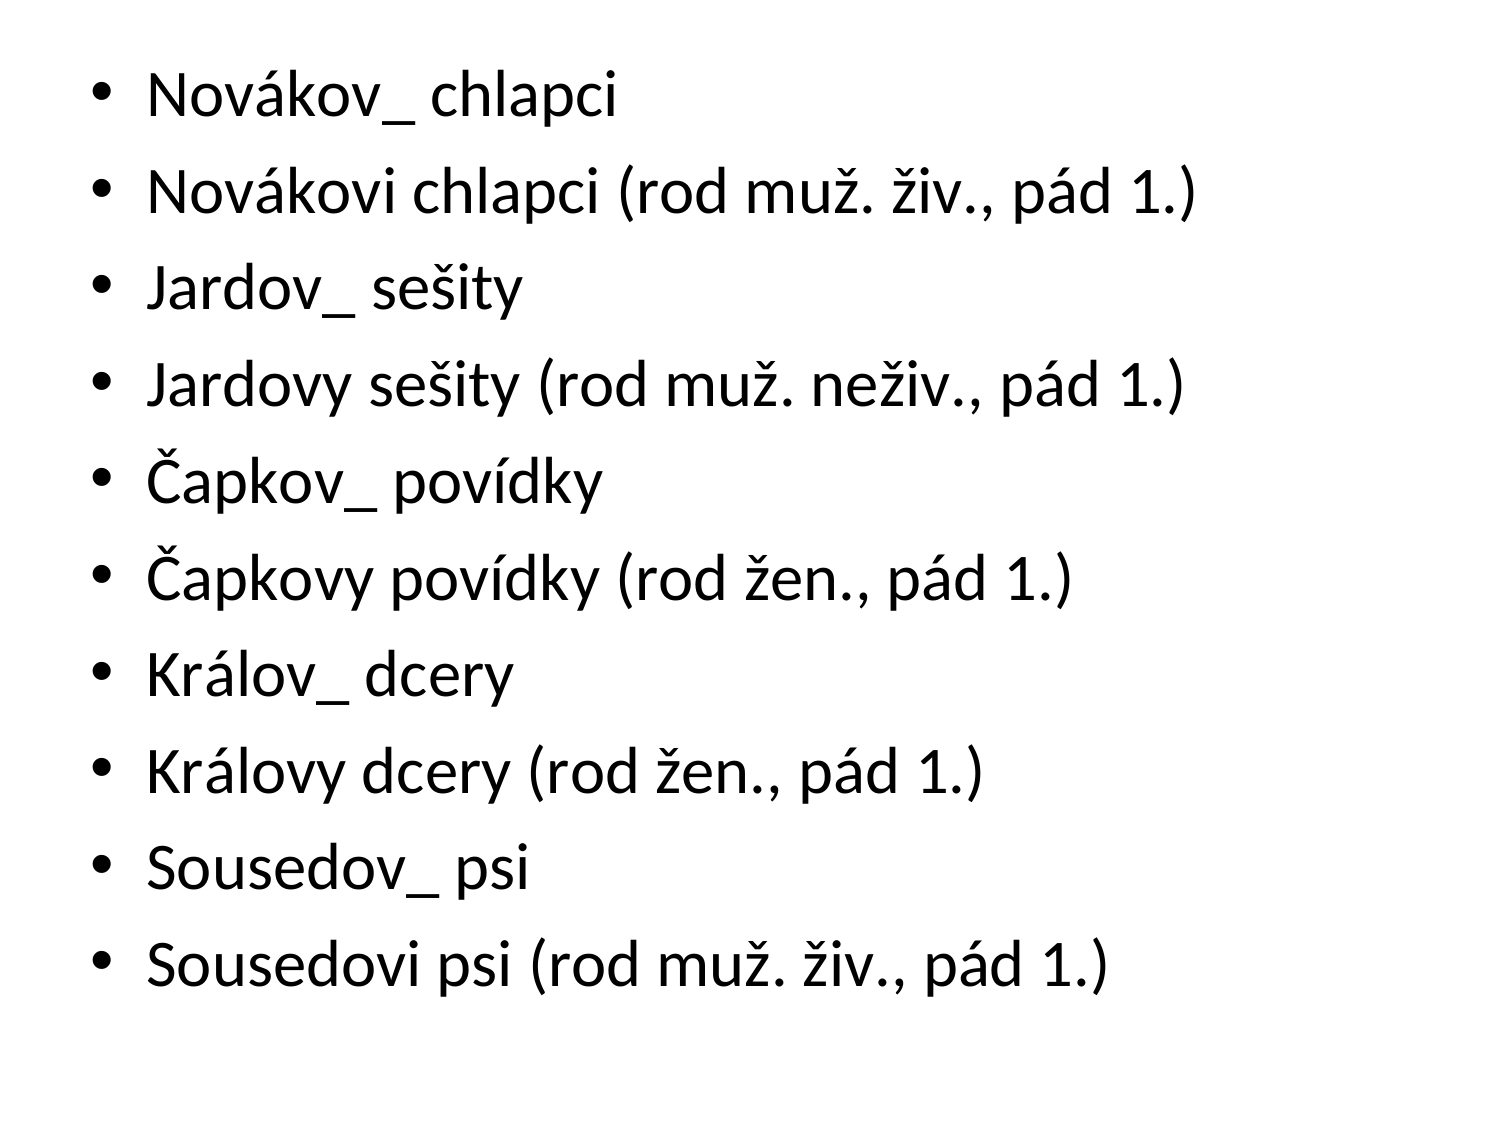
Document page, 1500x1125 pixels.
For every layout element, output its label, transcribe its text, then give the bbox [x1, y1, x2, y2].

list Novákov_ chlapci Novákovi chlapci (rod muž. živ., pád 1.) Jardov_ sešity Jardovy sešity (rod muž. neživ., pád 1.) Čapkov_ povídky Čapkovy povídky (rod žen., pád 1.) Králov_ dcery Královy dcery (rod žen., pád 1.) Sousedov_ psi Sousedovi psi (rod muž. živ., pád 1.) [75, 42, 1426, 1125]
